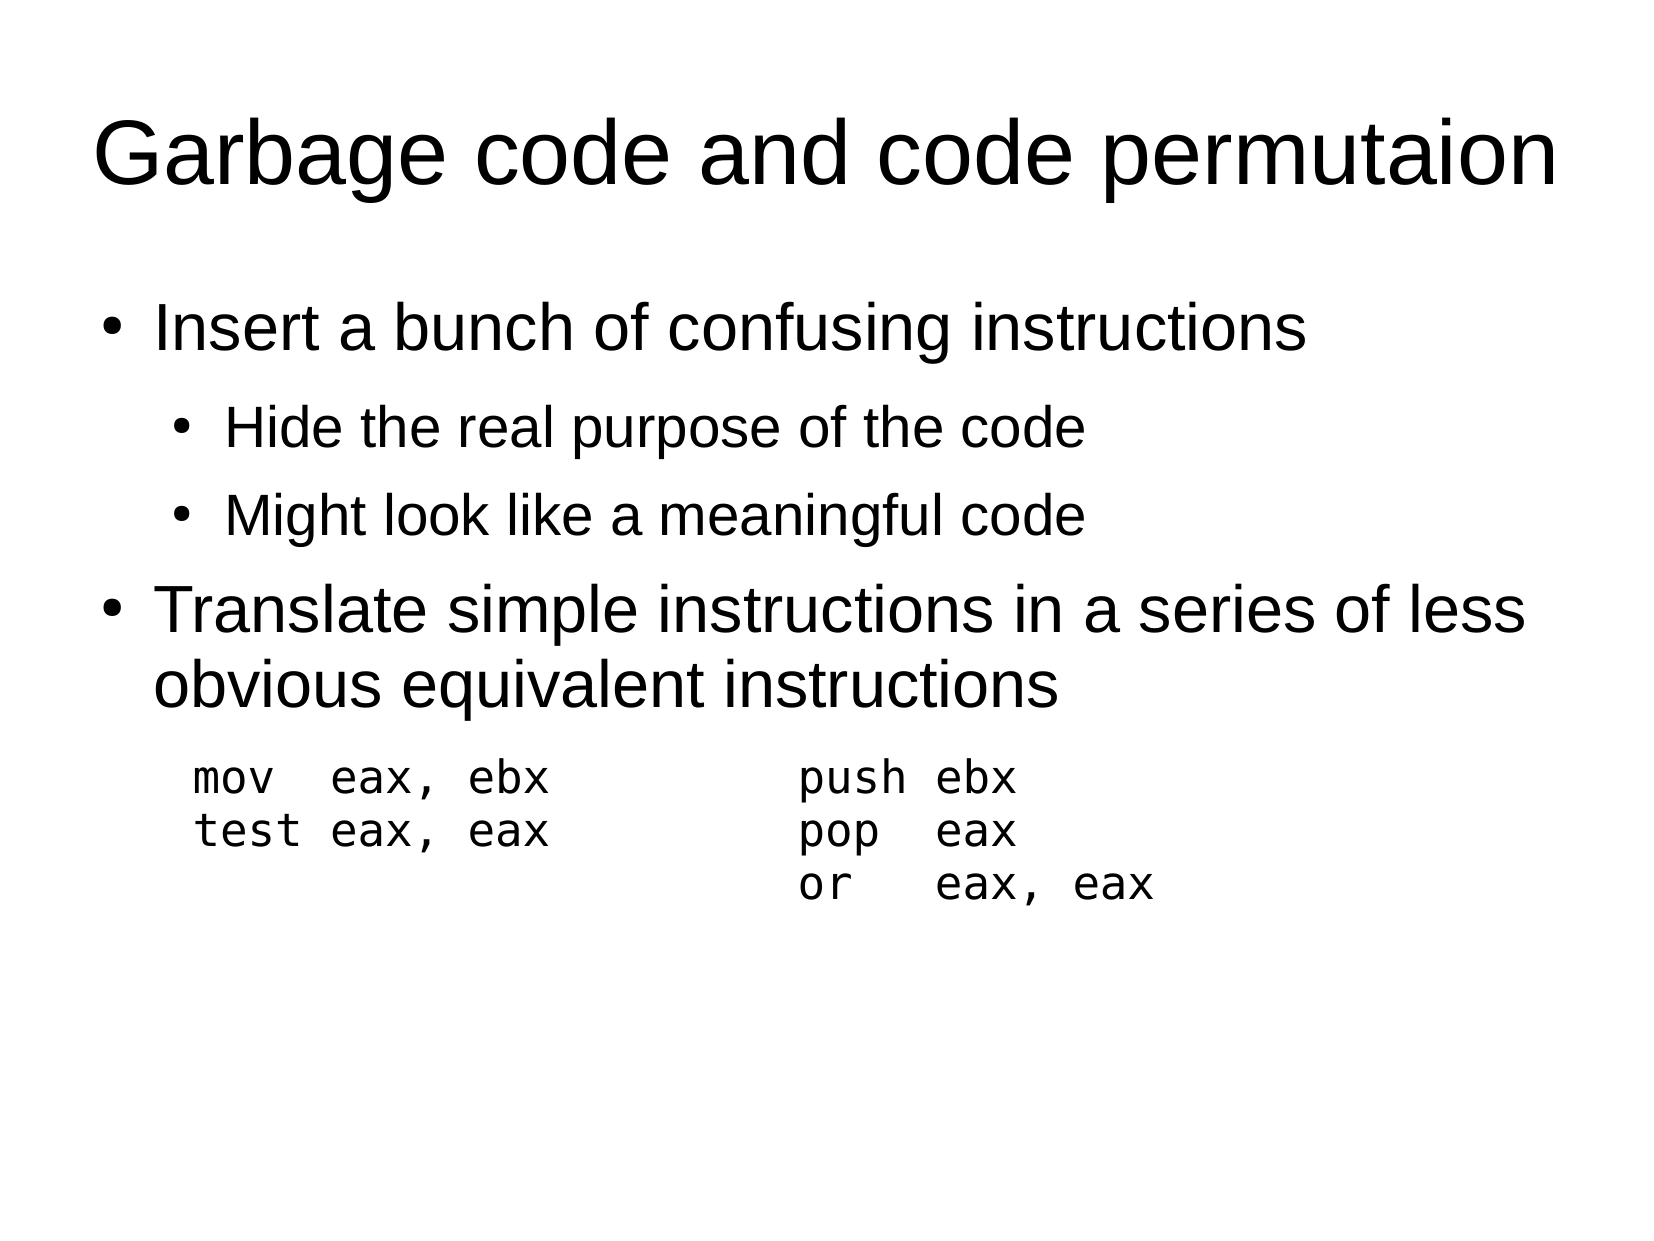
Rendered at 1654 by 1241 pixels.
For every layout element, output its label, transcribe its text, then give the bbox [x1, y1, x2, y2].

title Garbage code and code permutaion [82, 49, 1571, 257]
list Insert a bunch of confusing instructions Hide the real purpose of the code Might look like a meaningful code Translate simple instructions in a series of less obvious equivalent instructions mov eax, ebx push ebx test eax, eax pop eax or eax, eax [82, 290, 1571, 1109]
